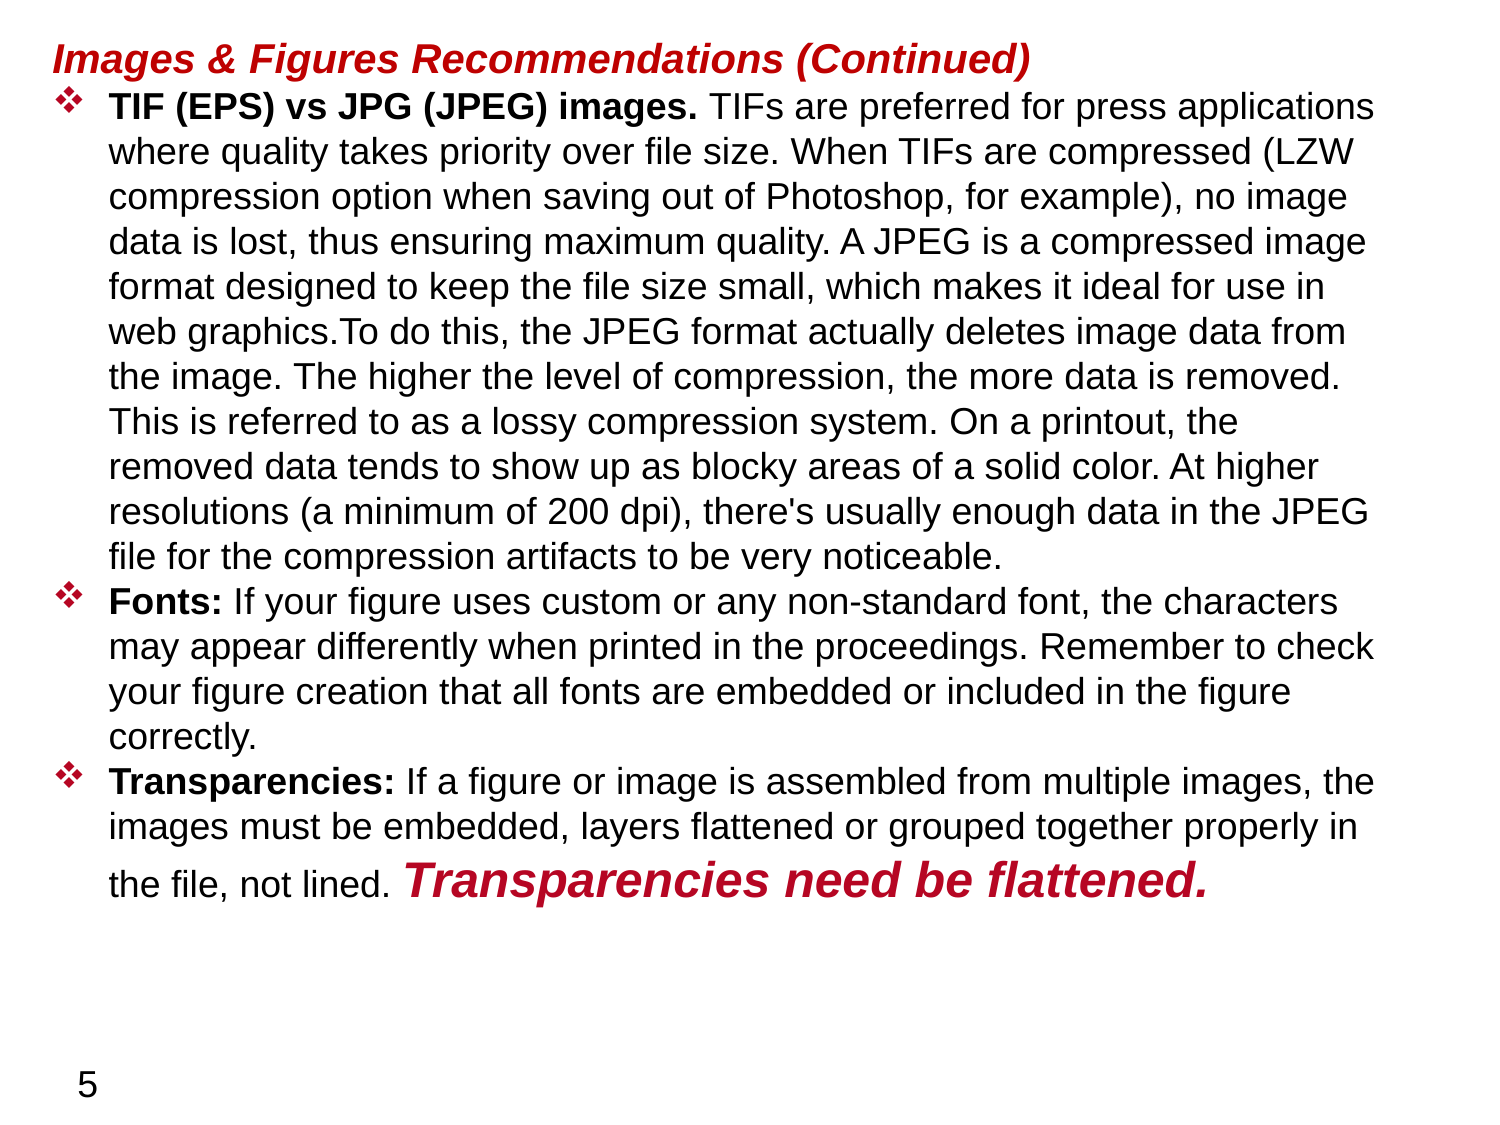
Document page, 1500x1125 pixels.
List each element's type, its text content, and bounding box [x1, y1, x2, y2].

text_box <number> [62, 1037, 1463, 1113]
text_box Images & Figures Recommendations (Continued) TIF (EPS) vs JPG (JPEG) images. TIFs are preferred for press applications where quality takes priority over file size. When TIFs are compressed (LZW compression option when saving out of Photoshop, for example), no image data is lost, thus ensuring maximum quality. A JPEG is a compressed image format designed to keep the file size small, which makes it ideal for use in web graphics.To do this, the JPEG format actually deletes image data from the image. The higher the level of compression, the more data is removed. This is referred to as a lossy compression system. On a printout, the removed data tends to show up as blocky areas of a solid color. At higher resolutions (a minimum of 200 dpi), there's usually enough data in the JPEG file for the compression artifacts to be very noticeable. Fonts: If your figure uses custom or any non-standard font, the characters may appear differently when printed in the proceedings. Remember to check your figure creation that all fonts are embedded or included in the figure correctly. Transparencies: If a figure or image is assembled from multiple images, the images must be embedded, layers flattened or grouped together properly in the file, not lined. Transparencies need be flattened. [37, 24, 1400, 1088]
